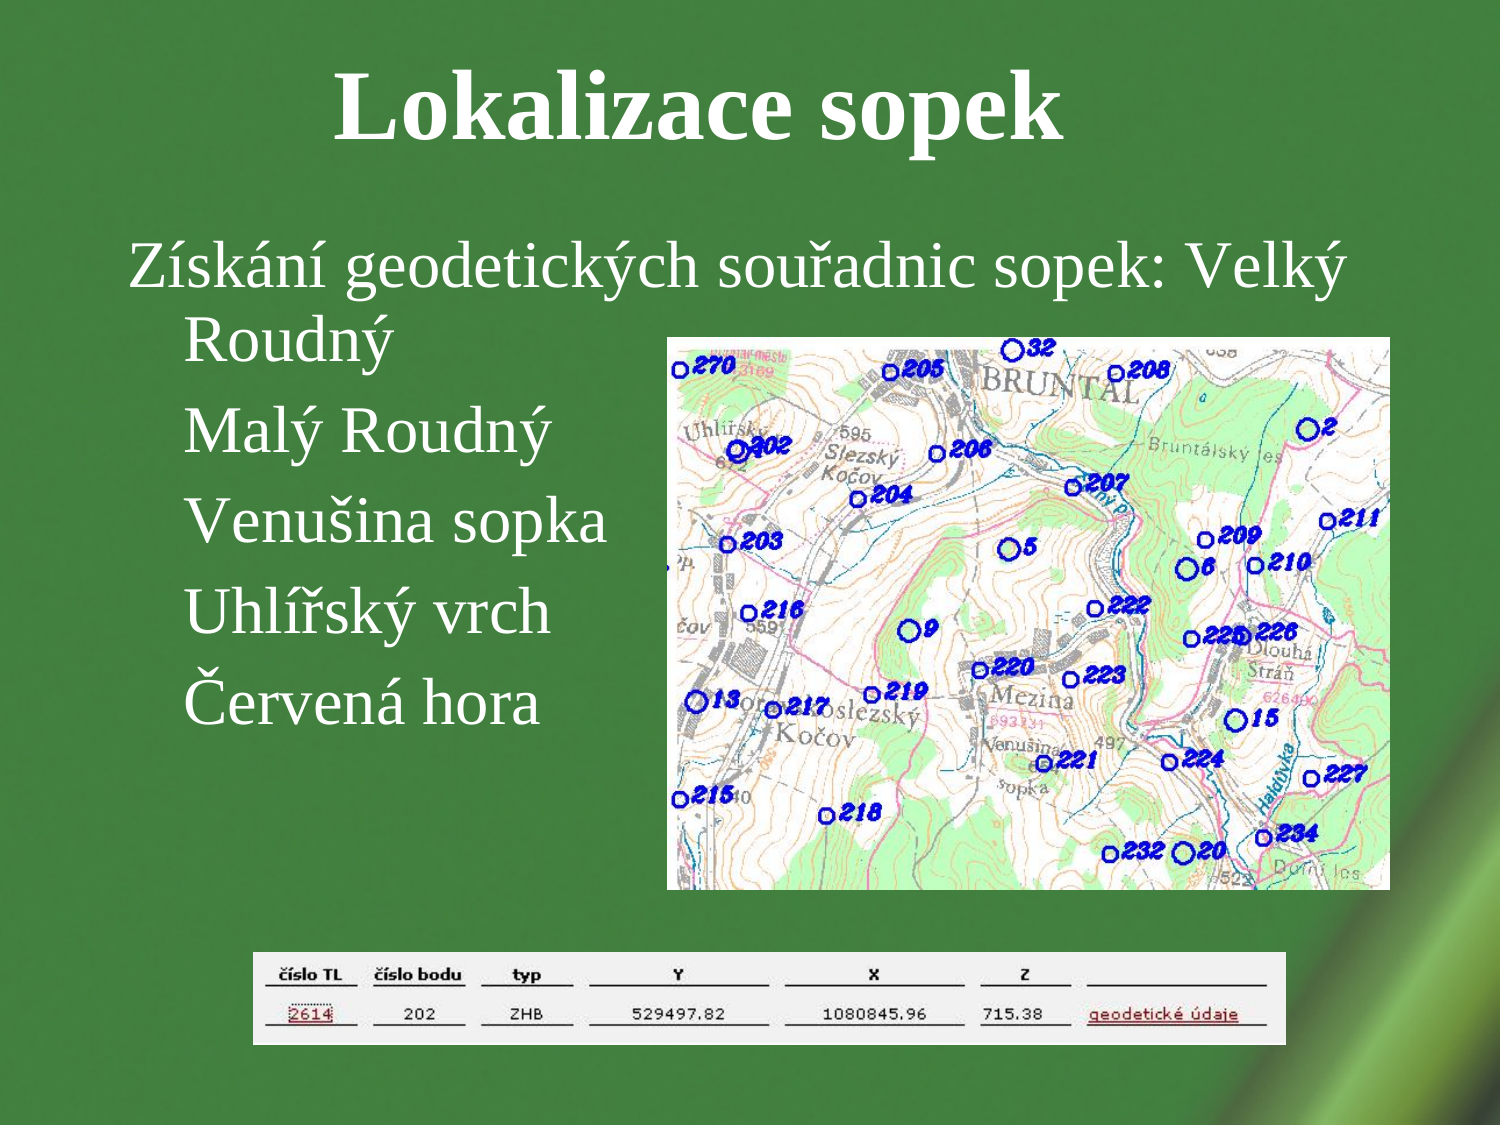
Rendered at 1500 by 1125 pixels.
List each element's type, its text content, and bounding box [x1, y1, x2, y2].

picture [0, 0, 1500, 1125]
list Získání geodetických souřadnic sopek: Velký Roudný Malý Roudný Venušina sopka Uhlířský vrch Červená hora [112, 220, 1375, 846]
title Lokalizace sopek [230, 31, 1168, 180]
